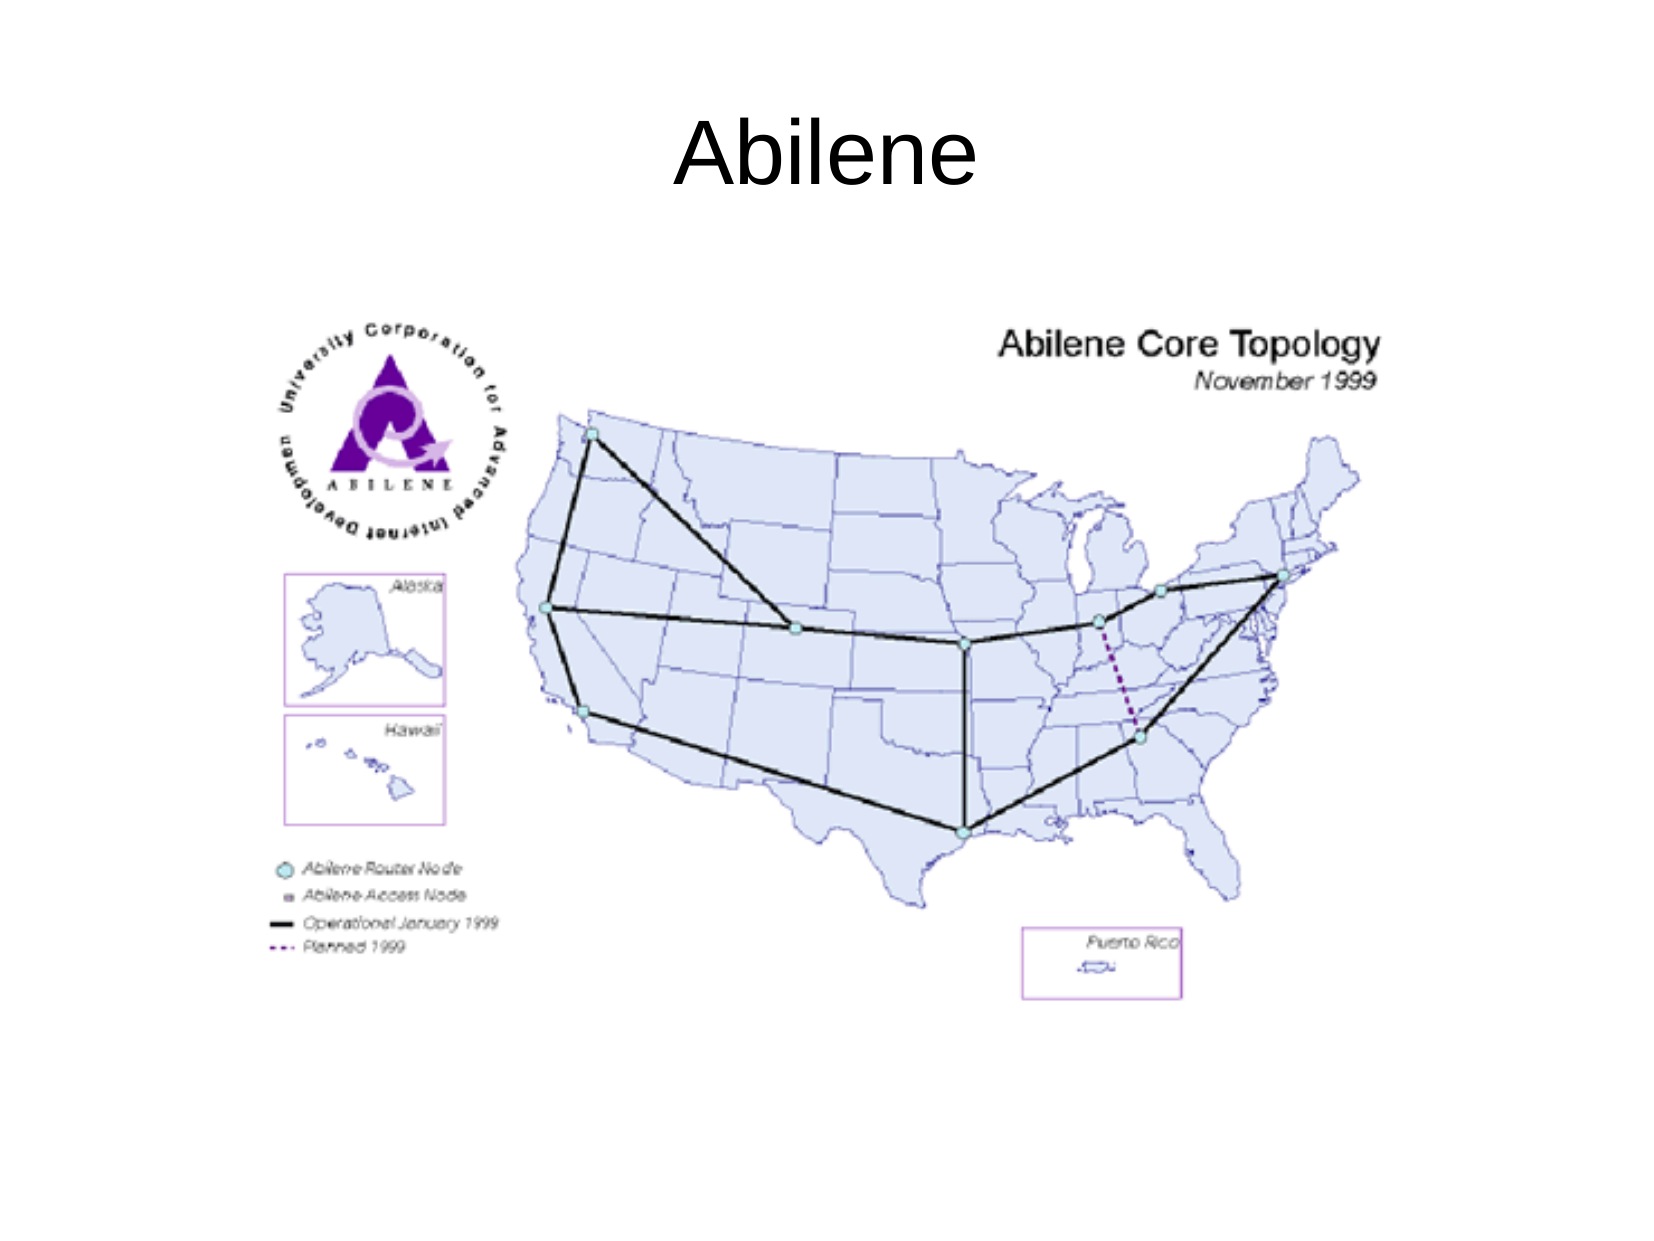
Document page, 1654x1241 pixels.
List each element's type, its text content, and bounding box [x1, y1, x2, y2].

picture [264, 290, 1389, 1010]
title Abilene [82, 49, 1571, 257]
